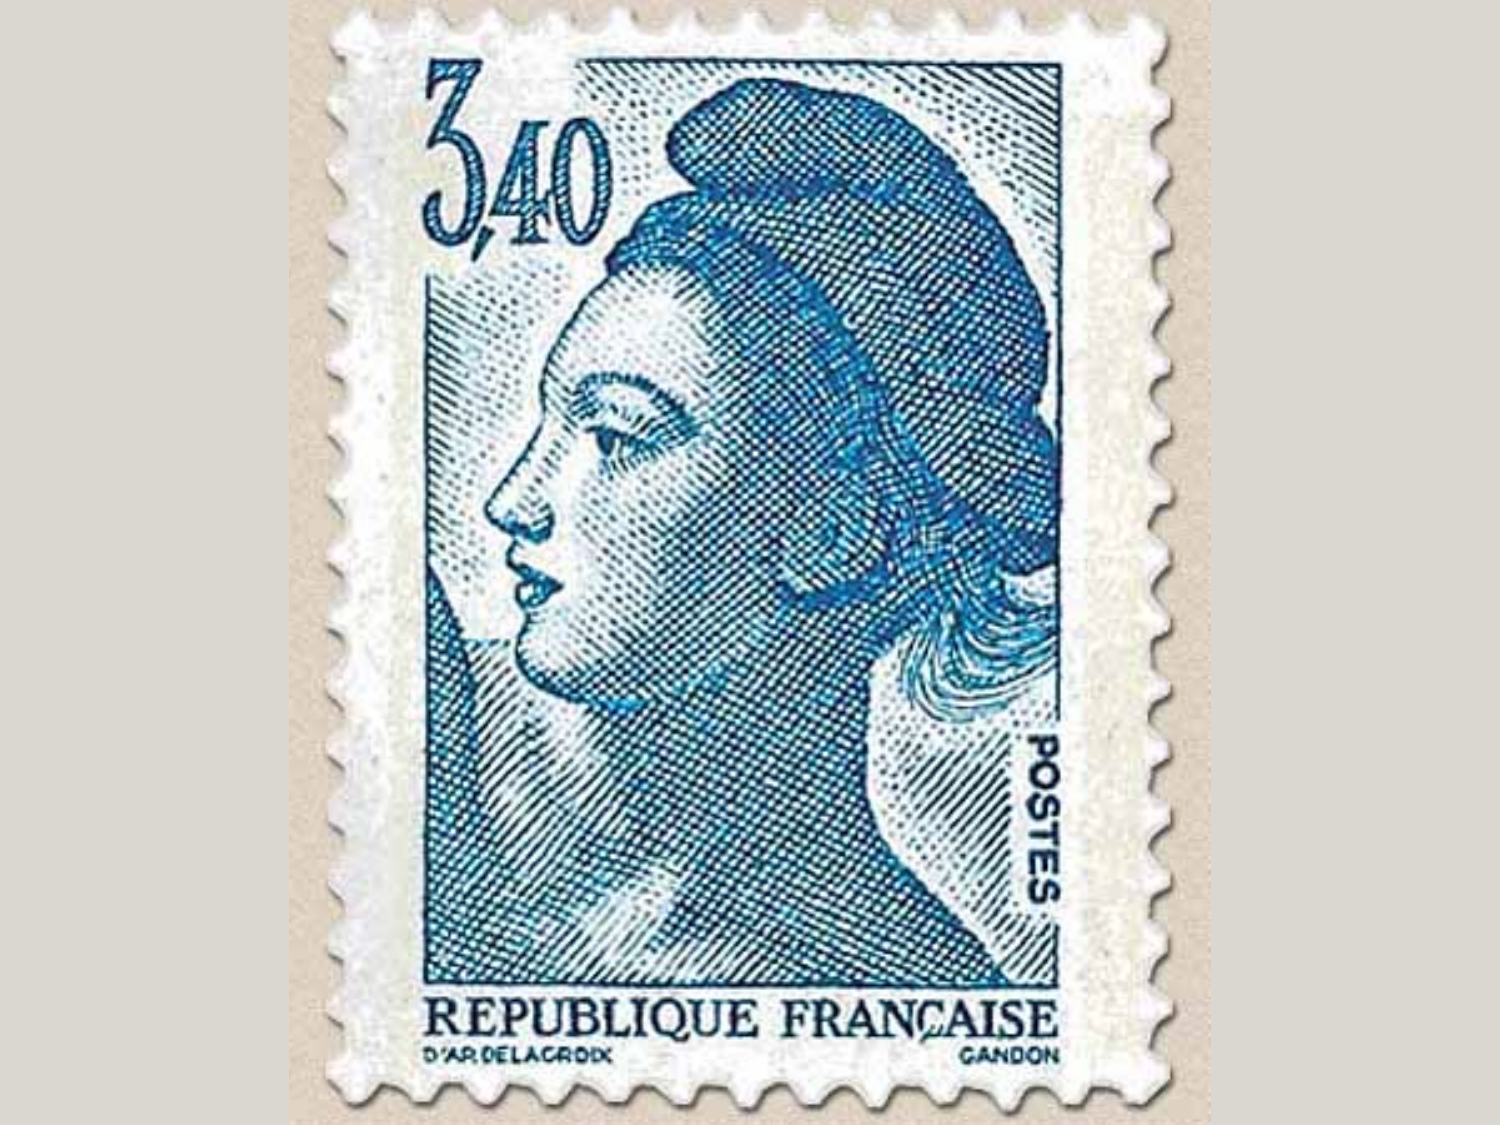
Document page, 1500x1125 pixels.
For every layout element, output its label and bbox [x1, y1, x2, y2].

picture [289, 0, 1211, 1125]
